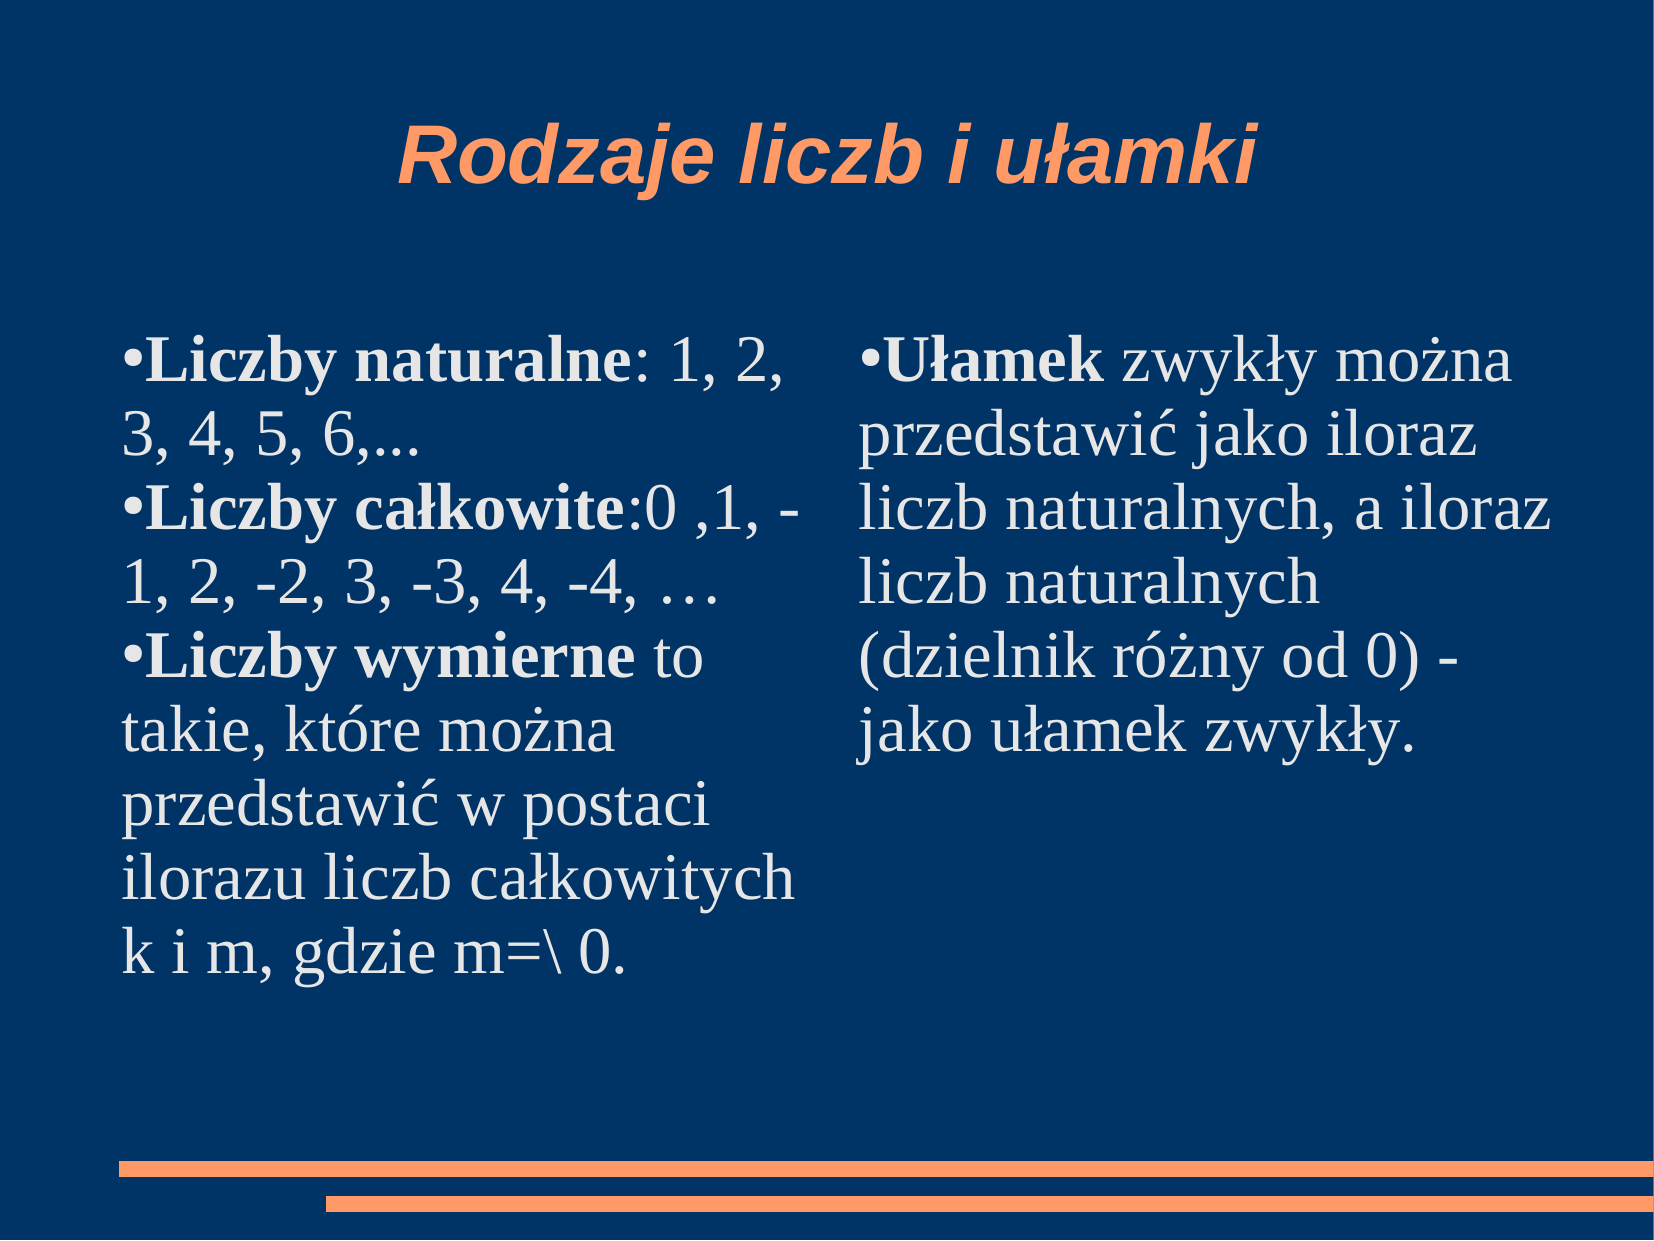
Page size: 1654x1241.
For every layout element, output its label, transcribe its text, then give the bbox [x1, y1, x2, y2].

list Ułamek zwykły można przedstawić jako iloraz liczb naturalnych, a iloraz liczb naturalnych (dzielnik różny od 0) - jako ułamek zwykły. [858, 321, 1562, 1132]
list Liczby naturalne: 1, 2, 3, 4, 5, 6,... Liczby całkowite:0 ,1, -1, 2, -2, 3, -3, 4, -4, … Liczby wymierne to takie, które można przedstawić w postaci ilorazu liczb całkowitych k i m, gdzie m=\ 0. [121, 321, 824, 1132]
title Rodzaje liczb i ułamki [121, 46, 1534, 254]
